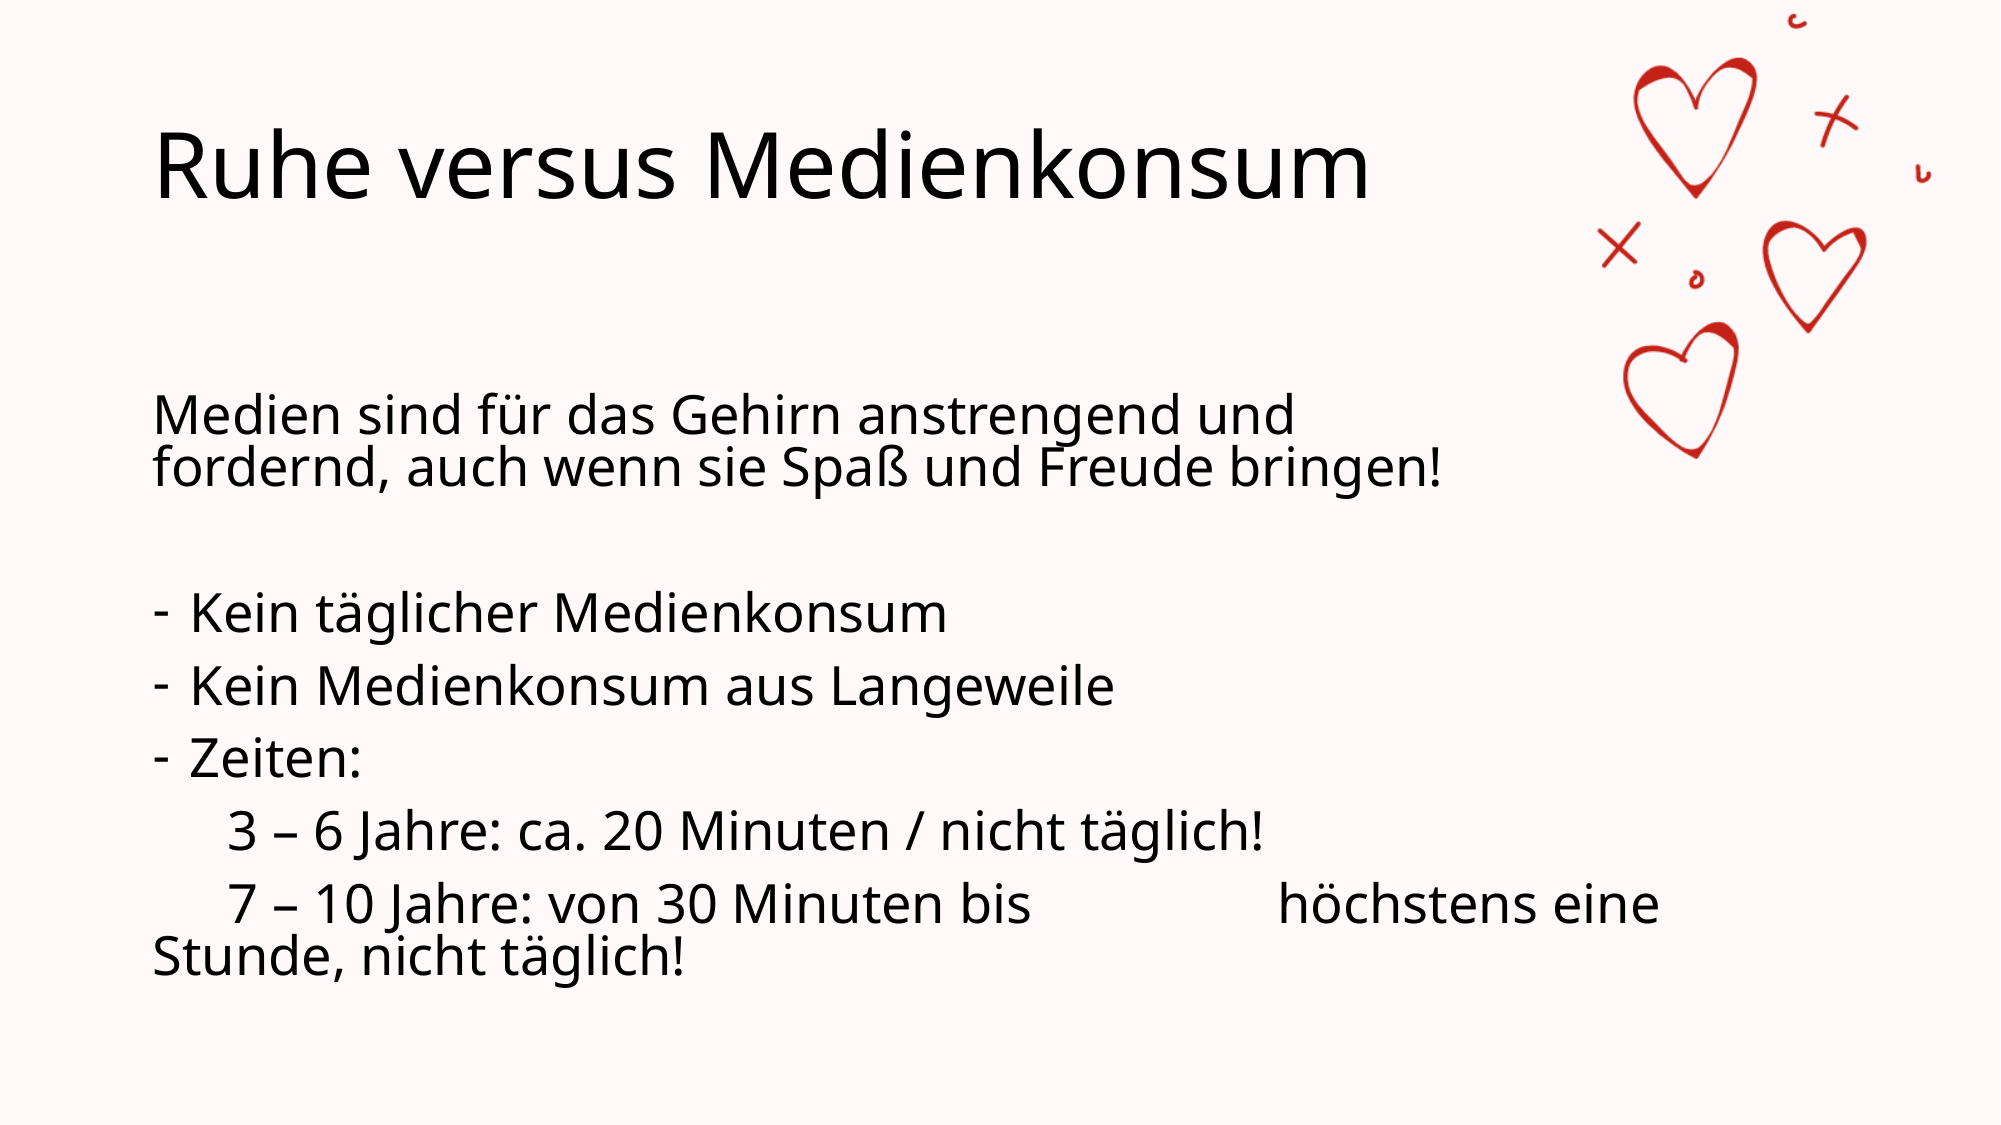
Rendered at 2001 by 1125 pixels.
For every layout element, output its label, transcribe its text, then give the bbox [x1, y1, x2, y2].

title Ruhe versus Medienkonsum [137, 59, 1863, 278]
list Medien sind für das Gehirn anstrengend und fordernd, auch wenn sie Spaß und Freude bringen! Kein täglicher Medienkonsum Kein Medienkonsum aus Langeweile Zeiten: 3 – 6 Jahre: ca. 20 Minuten / nicht täglich! 7 – 10 Jahre: von 30 Minuten bis höchstens eine Stunde, nicht täglich! [137, 299, 1863, 1014]
picture [1557, 0, 2000, 558]
